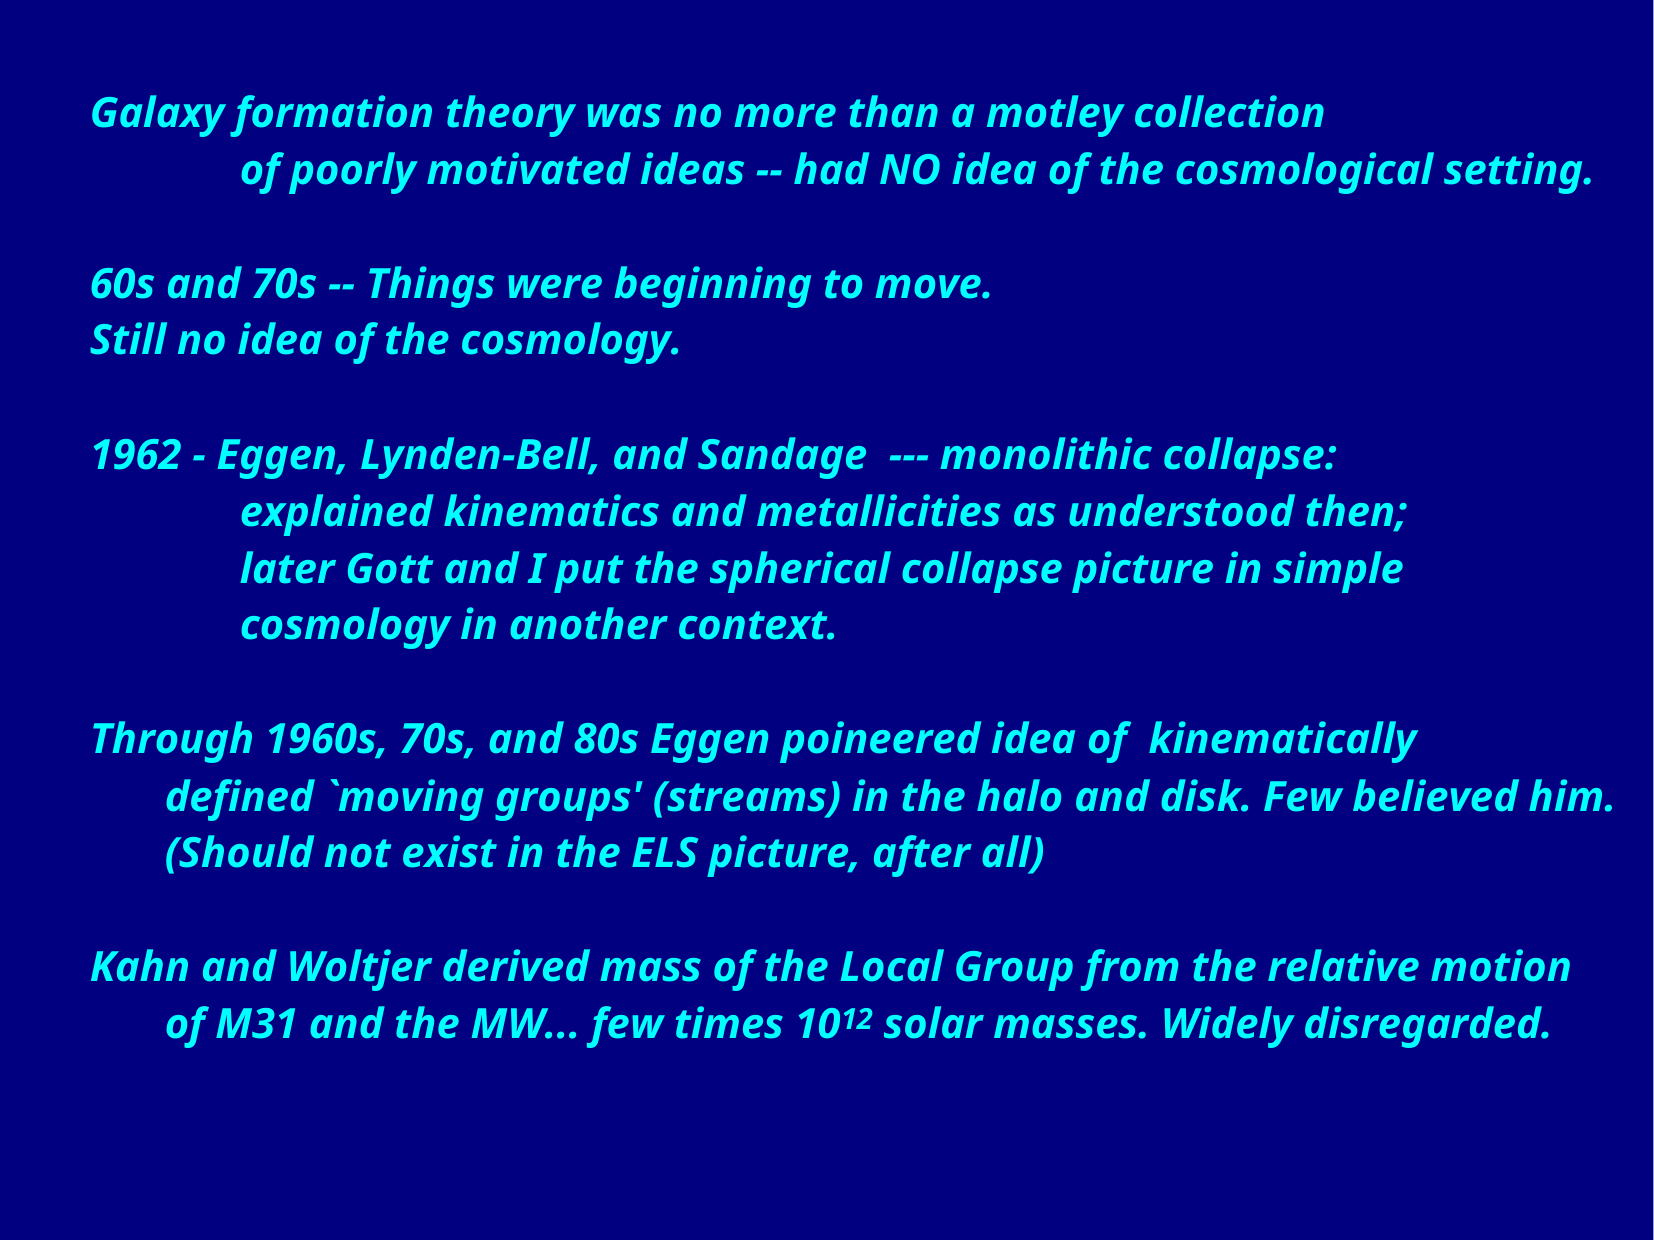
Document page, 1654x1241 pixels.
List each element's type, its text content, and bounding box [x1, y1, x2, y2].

text_box Galaxy formation theory was no more than a motley collection of poorly motivated ideas -- had NO idea of the cosmological setting. 60s and 70s -- Things were beginning to move. Still no idea of the cosmology. 1962 - Eggen, Lynden-Bell, and Sandage --- monolithic collapse: explained kinematics and metallicities as understood then; later Gott and I put the spherical collapse picture in simple cosmology in another context. Through 1960s, 70s, and 80s Eggen poineered idea of kinematically defined `moving groups' (streams) in the halo and disk. Few believed him. (Should not exist in the ELS picture, after all) Kahn and Woltjer derived mass of the Local Group from the relative motion of M31 and the MW... few times 1012 solar masses. Widely disregarded. [75, 75, 1646, 1116]
text_box [577, 705, 607, 875]
